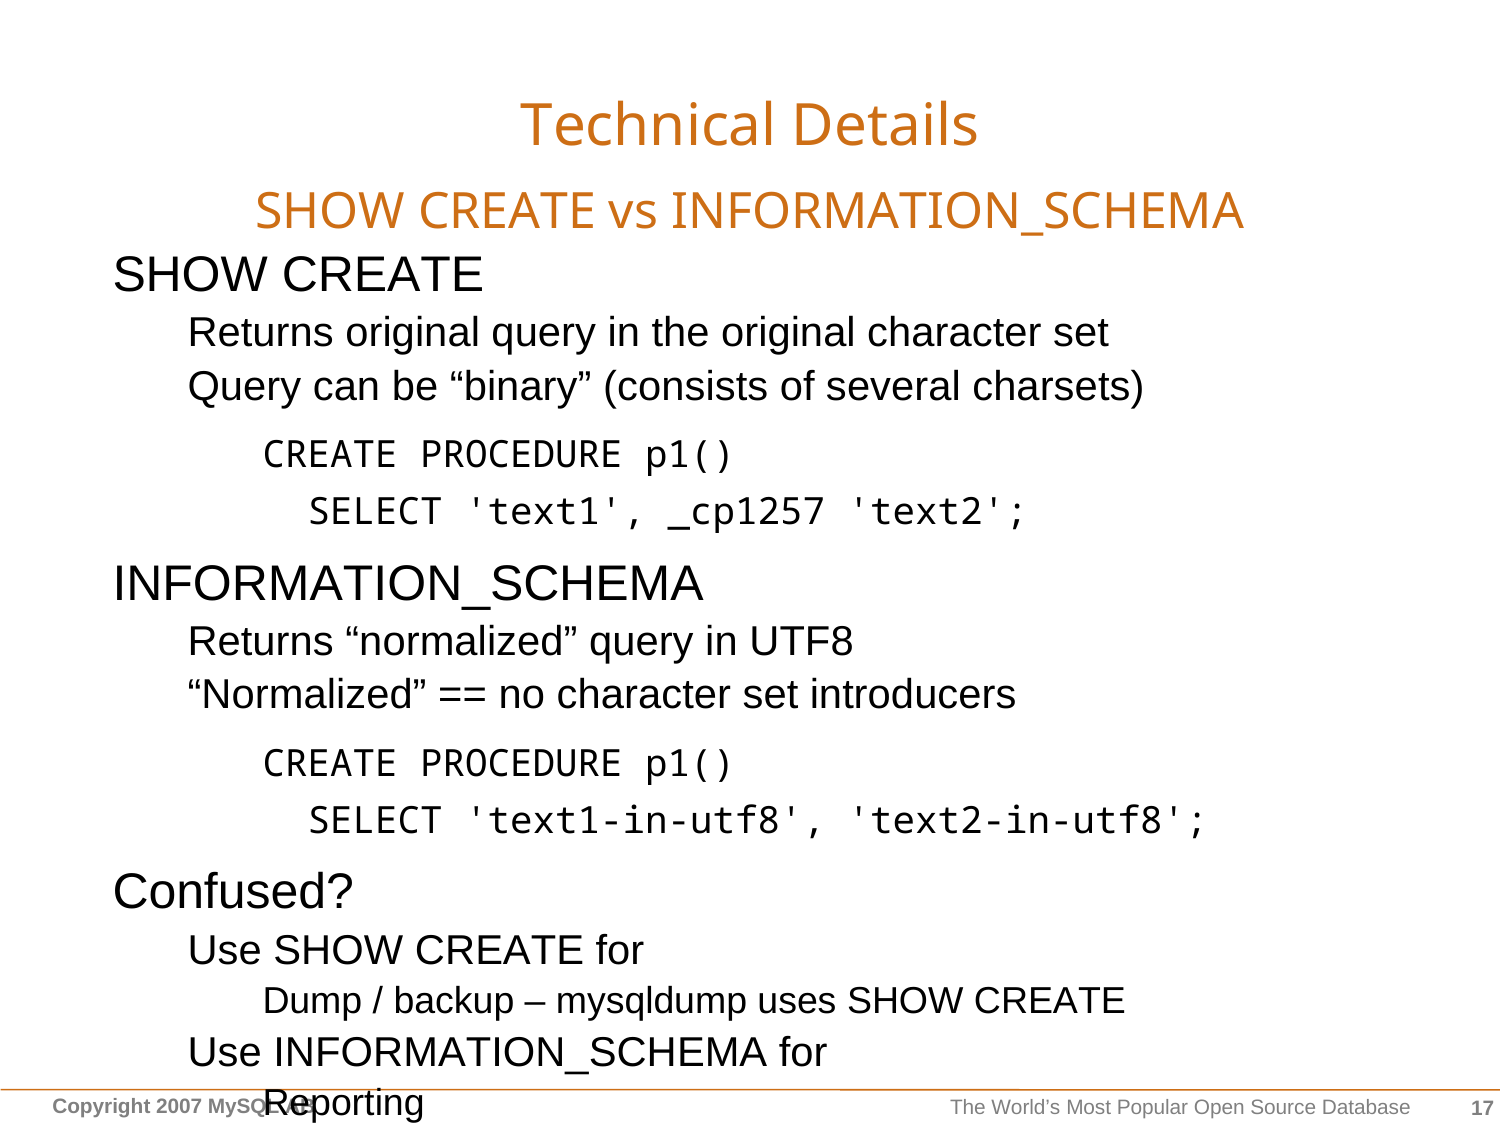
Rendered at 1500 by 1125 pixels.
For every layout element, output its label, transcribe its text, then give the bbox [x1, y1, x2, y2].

title Technical Details SHOW CREATE vs INFORMATION_SCHEMA [0, 73, 1500, 239]
list SHOW CREATE Returns original query in the original character set Query can be “binary” (consists of several charsets) CREATE PROCEDURE p1() SELECT 'text1', _cp1257 'text2'; INFORMATION_SCHEMA Returns “normalized” query in UTF8 “Normalized” == no character set introducers CREATE PROCEDURE p1() SELECT 'text1-in-utf8', 'text2-in-utf8'; Confused? Use SHOW CREATE for Dump / backup – mysqldump uses SHOW CREATE Use INFORMATION_SCHEMA for Reporting [112, 249, 1388, 1098]
